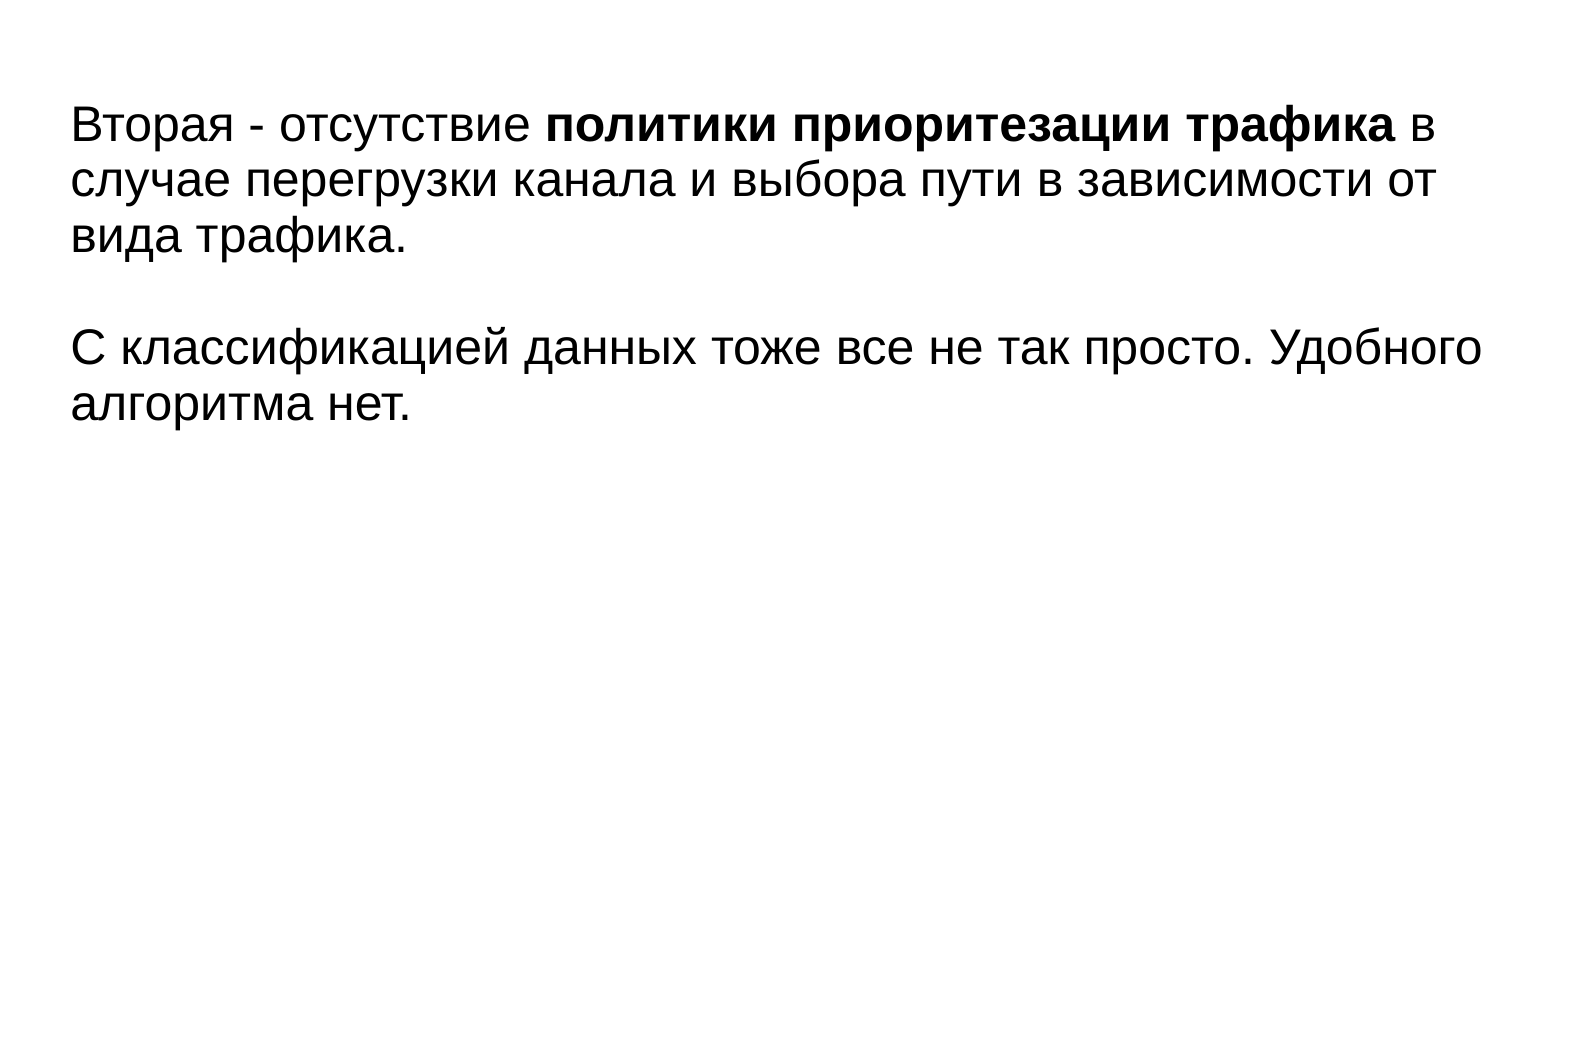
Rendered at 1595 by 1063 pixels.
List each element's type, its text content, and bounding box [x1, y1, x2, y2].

text_box Вторая - отсутствие политики приоритезации трафика в случае перегрузки канала и выбора пути в зависимости от вида трафика. С классификацией данных тоже все не так просто. Удобного алгоритма нет. [55, 88, 1565, 496]
